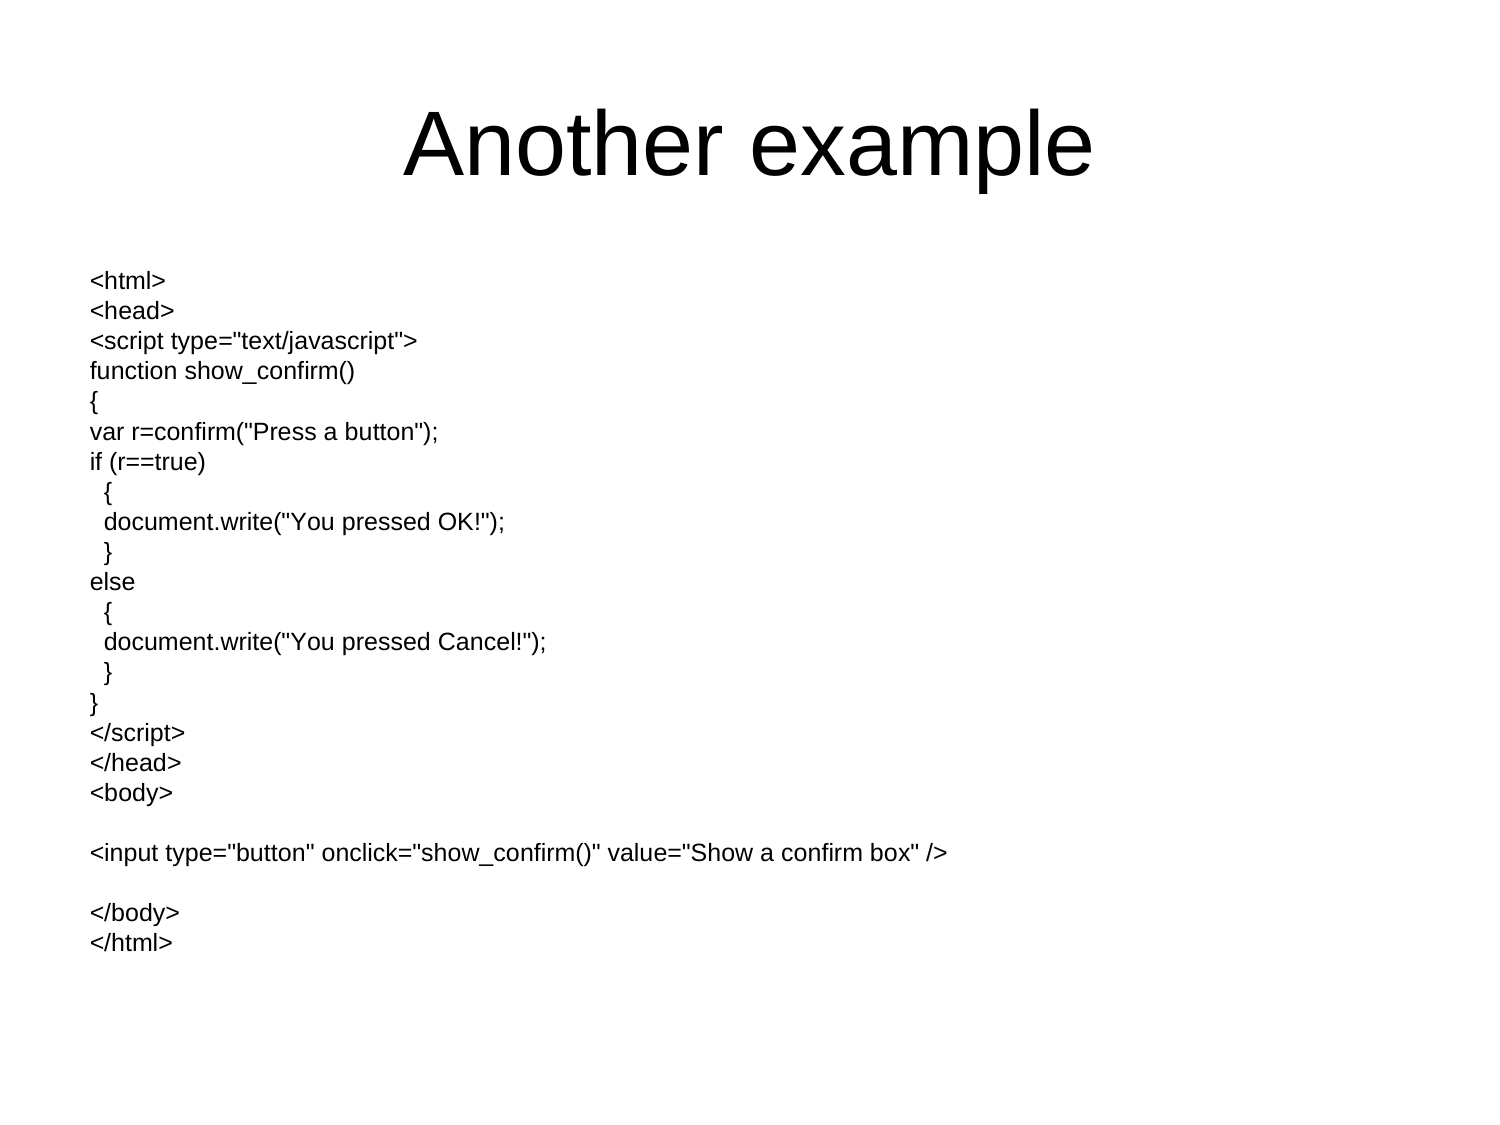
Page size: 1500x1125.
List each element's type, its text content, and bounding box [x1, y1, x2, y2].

title Another example [75, 45, 1426, 233]
list <html> <head> <script type="text/javascript"> function show_confirm() { var r=confirm("Press a button"); if (r==true) { document.write("You pressed OK!"); } else { document.write("You pressed Cancel!"); } } </script> </head> <body> <input type="button" onclick="show_confirm()" value="Show a confirm box" /> </body> </html> [75, 262, 1426, 1005]
